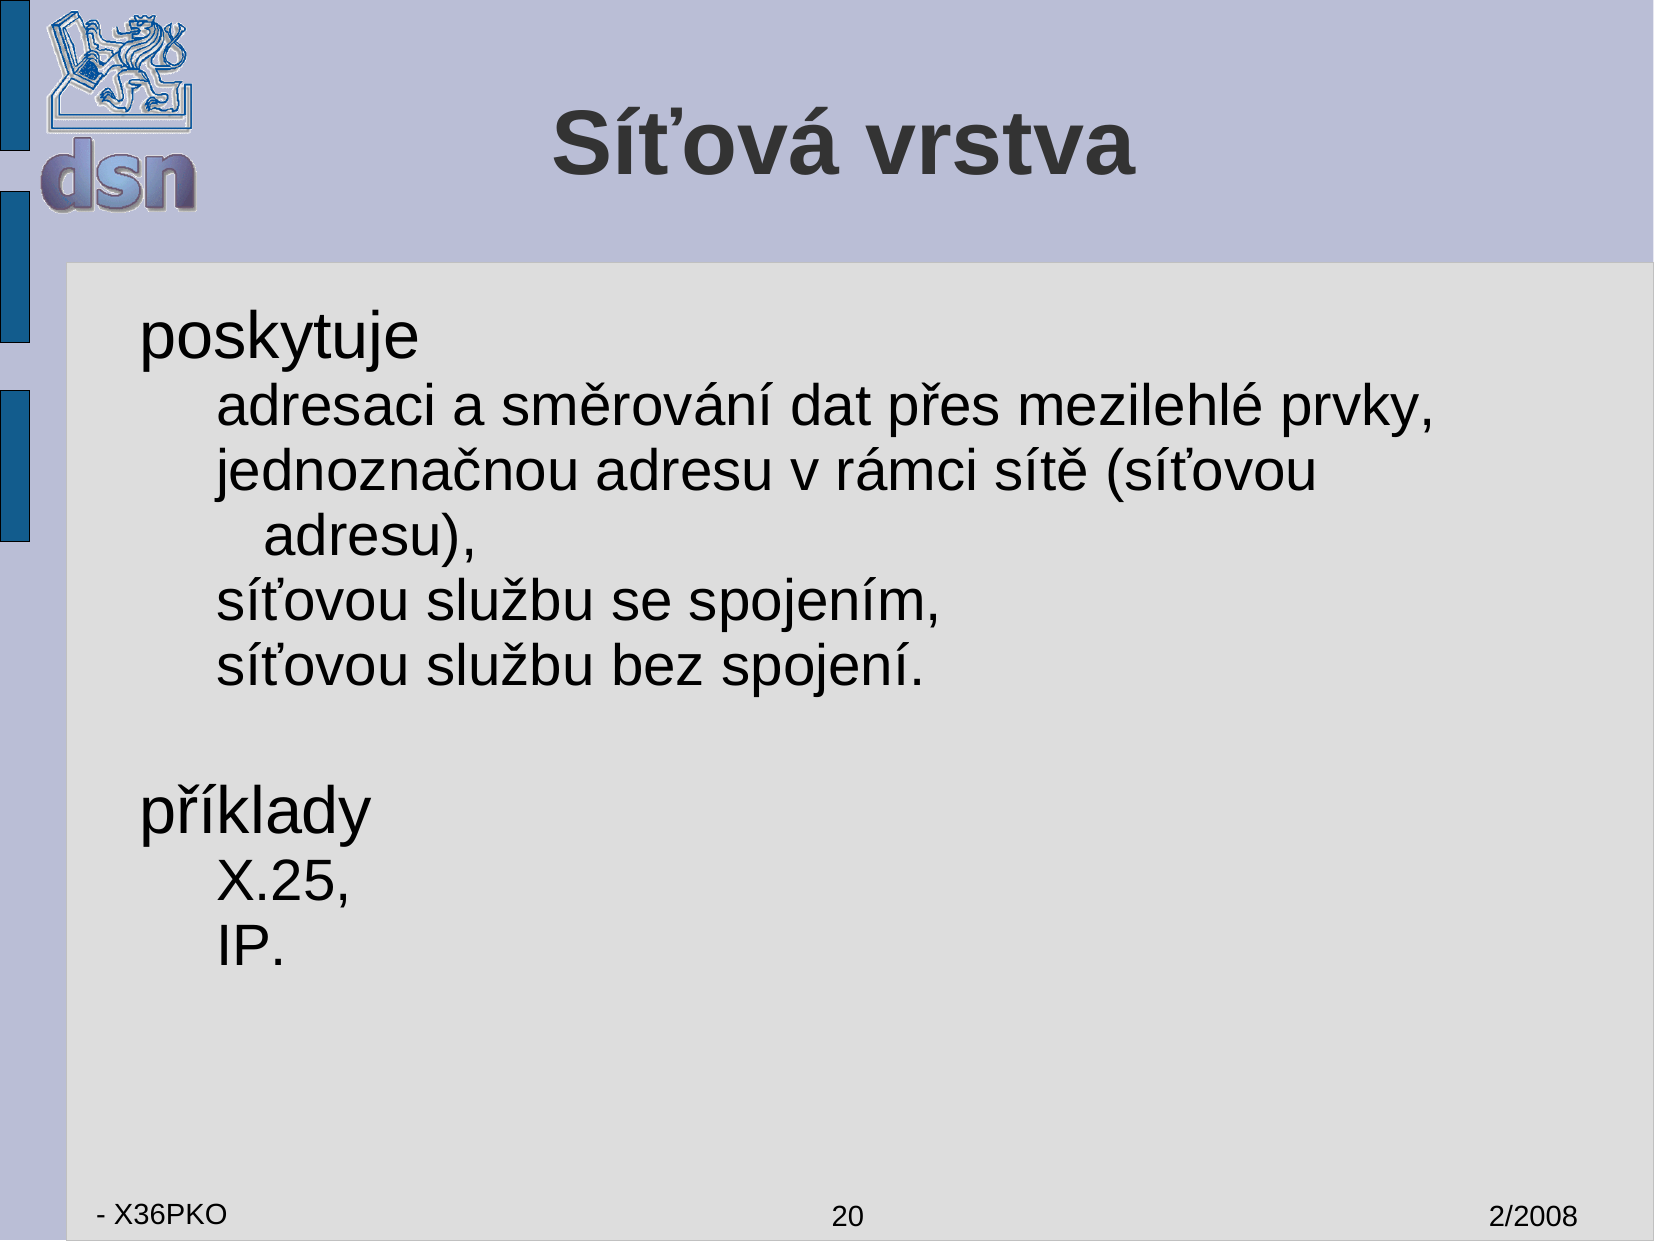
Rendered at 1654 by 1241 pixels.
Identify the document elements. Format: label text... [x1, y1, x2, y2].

list poskytuje adresaci a směrování dat přes mezilehlé prvky, jednoznačnou adresu v rámci sítě (síťovou adresu), síťovou službu se spojením, síťovou službu bez spojení. příklady X.25, IP. [121, 297, 1534, 1126]
picture [10, 10, 223, 230]
title Síťová vrstva [210, 39, 1478, 247]
